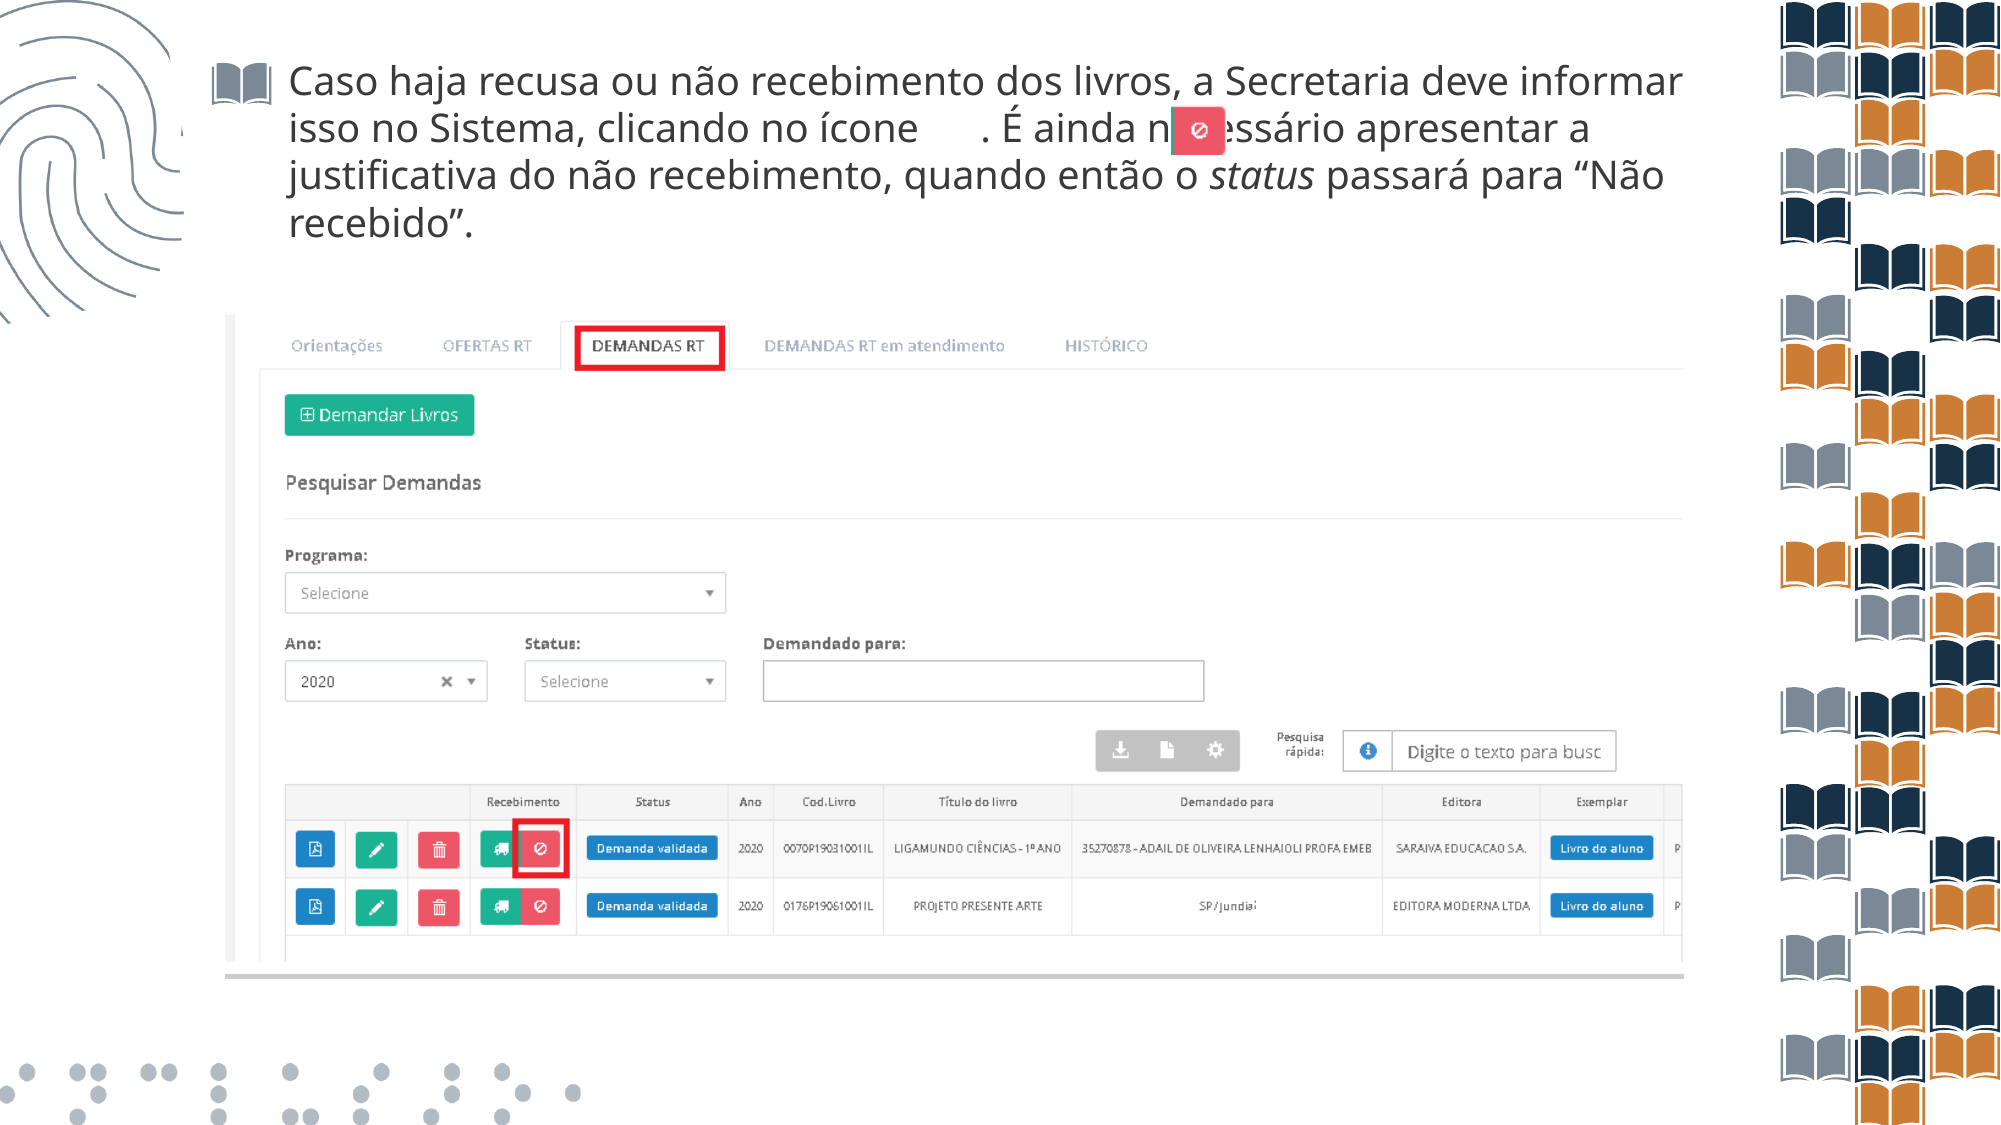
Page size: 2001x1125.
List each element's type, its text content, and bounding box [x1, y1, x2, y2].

text_box [211, 60, 272, 106]
text_box [1929, 392, 2000, 492]
text_box [1855, 689, 1926, 835]
text_box [1855, 592, 1926, 643]
text_box [1929, 242, 2000, 292]
text_box [1780, 0, 1851, 99]
text_box Caso haja recusa ou não recebimento dos livros, a Secretaria deve informar isso no Sistema, clicando no ícone . É ainda necessário apresentar a justificativa do não recebimento, quando então o status passará para “Não recebido”. [273, 47, 1765, 255]
text_box [1855, 348, 1926, 447]
text_box [1855, 983, 1926, 1125]
text_box [1855, 0, 1926, 197]
text_box [1780, 932, 1851, 983]
text_box [1780, 781, 1851, 882]
text_box [1780, 684, 1851, 735]
text_box [1780, 1032, 1851, 1082]
text_box [1929, 293, 2000, 343]
text_box [1855, 885, 1926, 936]
picture [1171, 104, 1227, 156]
text_box [1780, 440, 1851, 491]
text_box [1929, 834, 2000, 932]
text_box [1855, 241, 1926, 292]
picture [225, 311, 1684, 979]
text_box [1929, 0, 2000, 97]
text_box [1780, 292, 1851, 392]
text_box [1929, 983, 2000, 1081]
text_box [1929, 147, 2000, 198]
text_box [1855, 490, 1926, 540]
text_box [1929, 539, 2000, 735]
text_box [1855, 541, 1926, 591]
text_box [1780, 145, 1851, 245]
text_box [1780, 539, 1851, 589]
text_box [0, 0, 210, 326]
text_box [0, 1063, 581, 1125]
